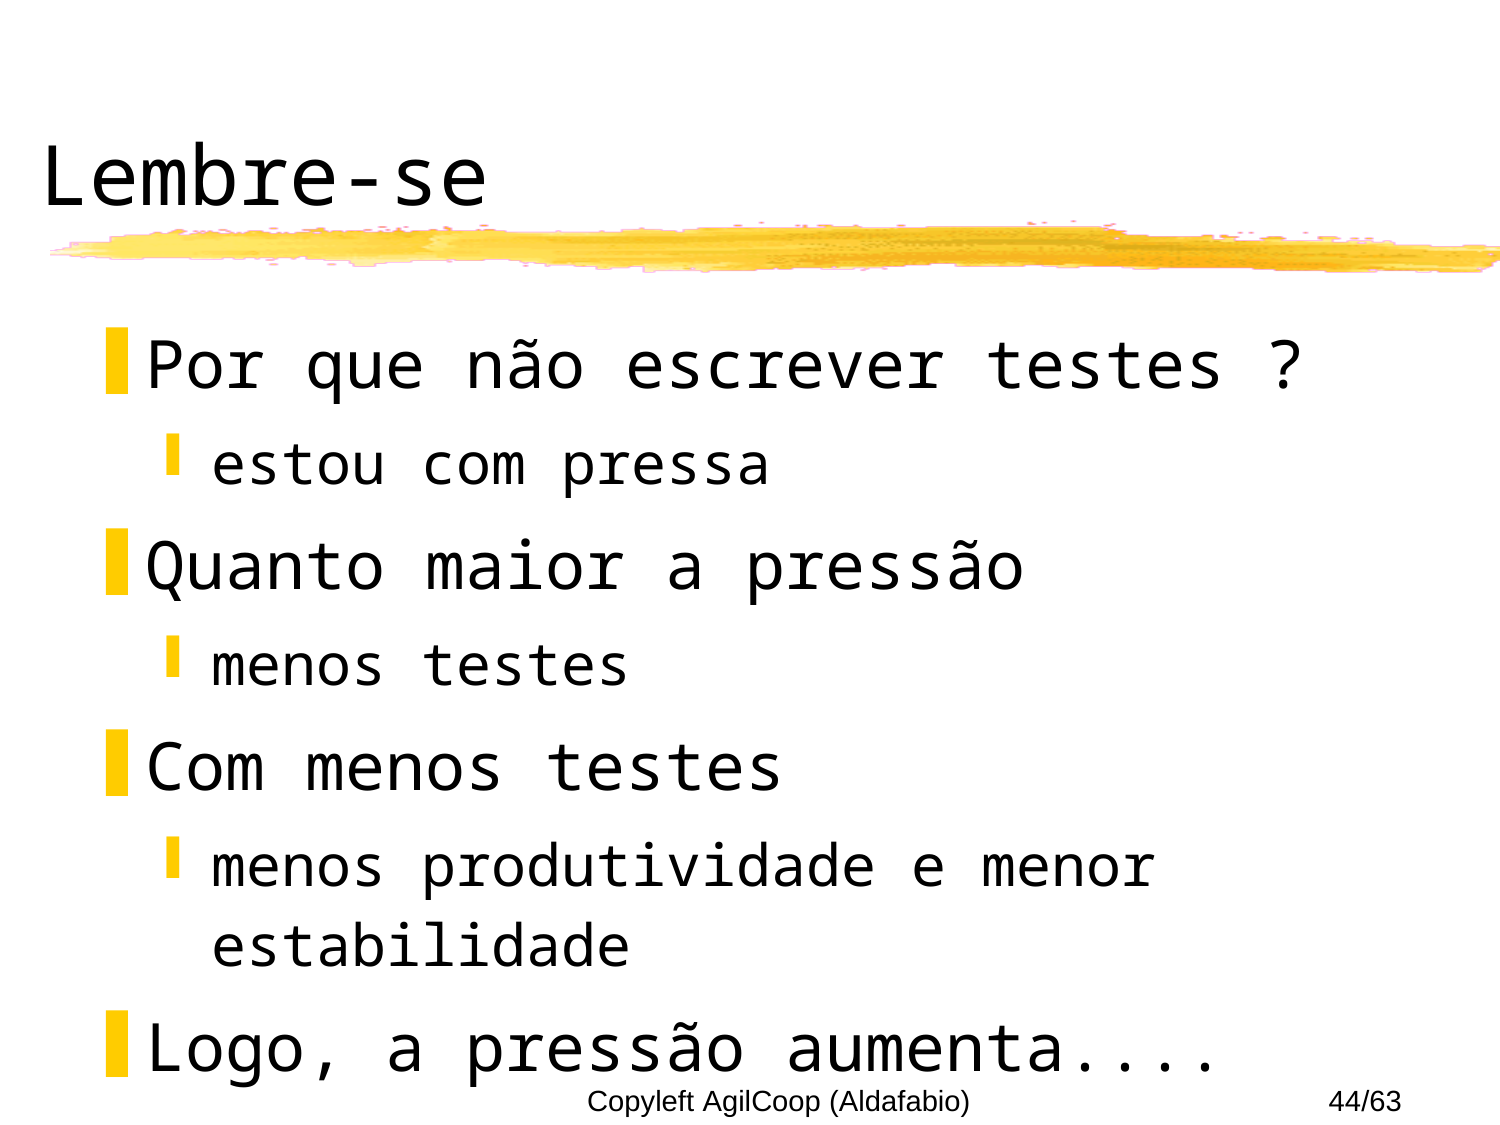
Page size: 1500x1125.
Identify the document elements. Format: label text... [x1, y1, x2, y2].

picture [50, 215, 1500, 284]
title Lembre-se [24, 74, 1488, 238]
list Por que não escrever testes ? estou com pressa Quanto maior a pressão menos testes Com menos testes menos produtividade e menor estabilidade Logo, a pressão aumenta.... [74, 309, 1417, 994]
